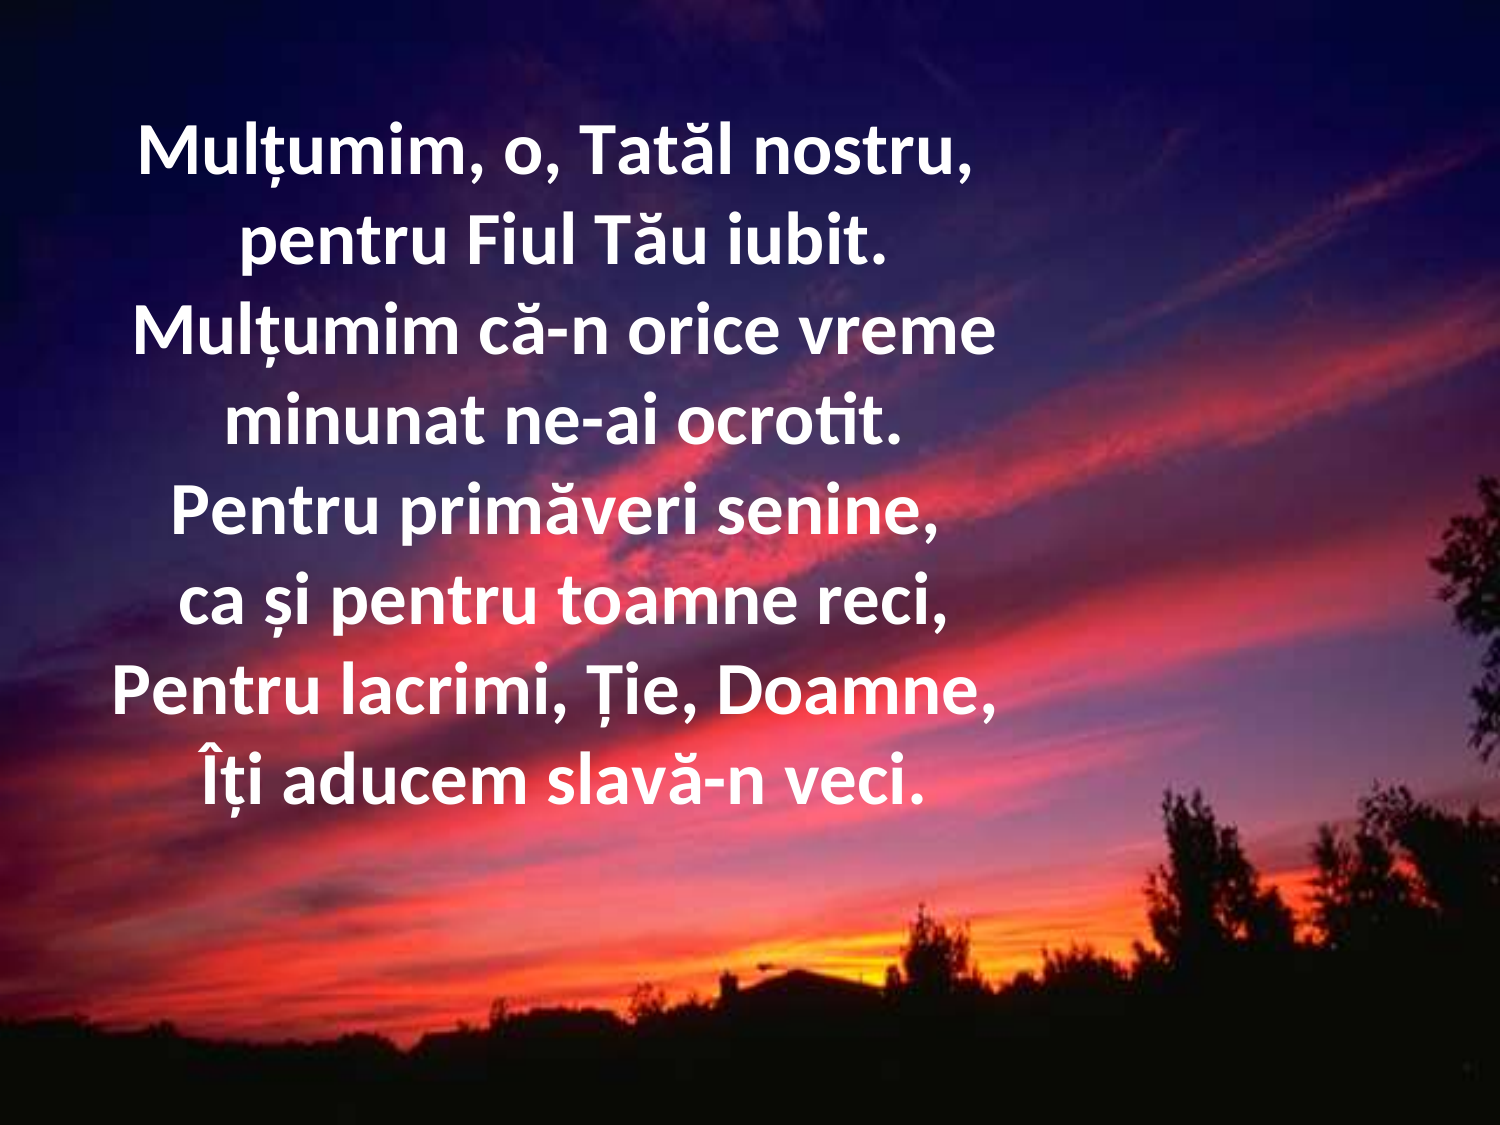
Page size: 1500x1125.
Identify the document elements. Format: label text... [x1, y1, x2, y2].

text_box Mulţumim, o, Tatăl nostru, pentru Fiul Tău iubit. Mulţumim că-n orice vreme minunat ne-ai ocrotit. Pentru primăveri senine, ca şi pentru toamne reci, Pentru lacrimi, Ţie, Doamne, Îţi aducem slavă-n veci. [2, 92, 1128, 828]
picture [0, 0, 1500, 1125]
